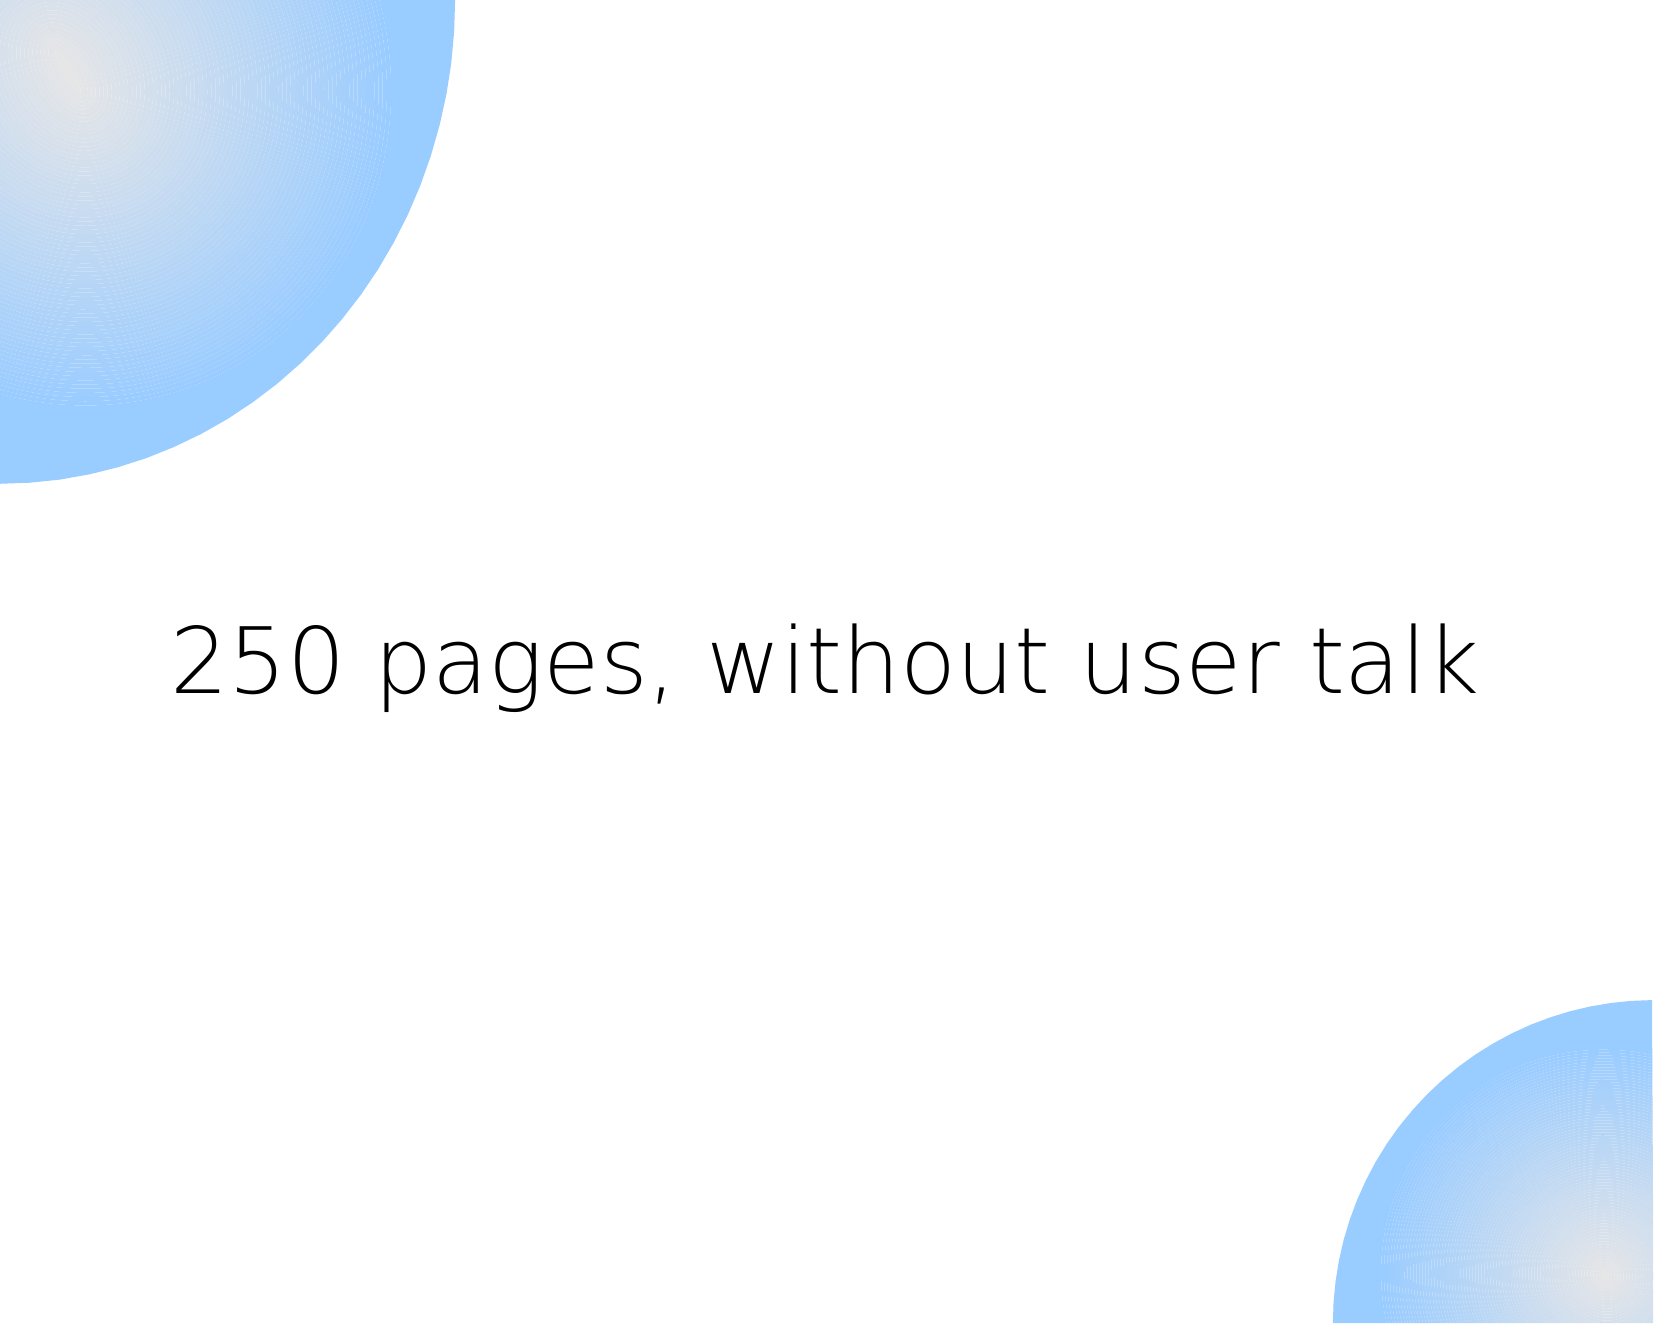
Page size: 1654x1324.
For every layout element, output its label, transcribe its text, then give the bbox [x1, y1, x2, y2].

subtitle 250 pages, without user talk [82, 149, 1571, 1174]
